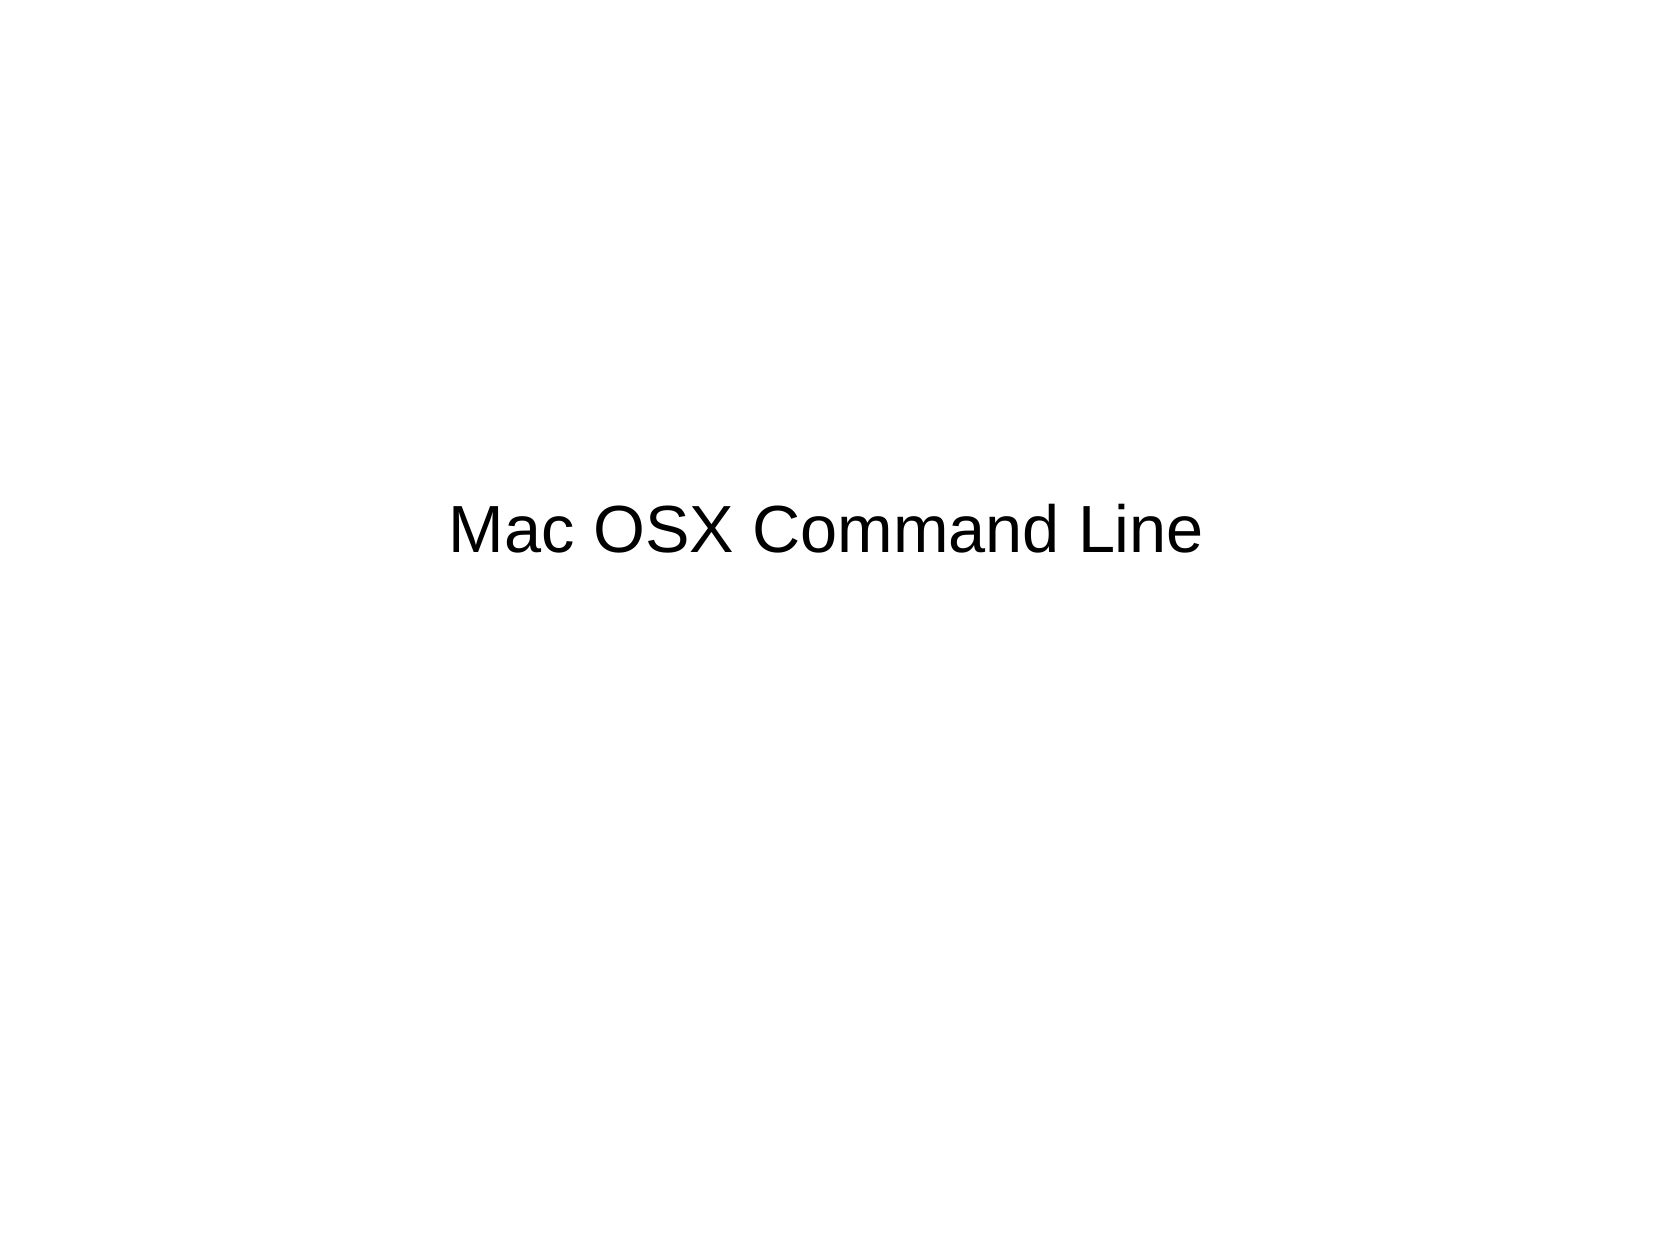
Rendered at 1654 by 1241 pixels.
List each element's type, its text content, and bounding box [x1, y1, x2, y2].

subtitle Mac OSX Command Line [82, 49, 1571, 1010]
